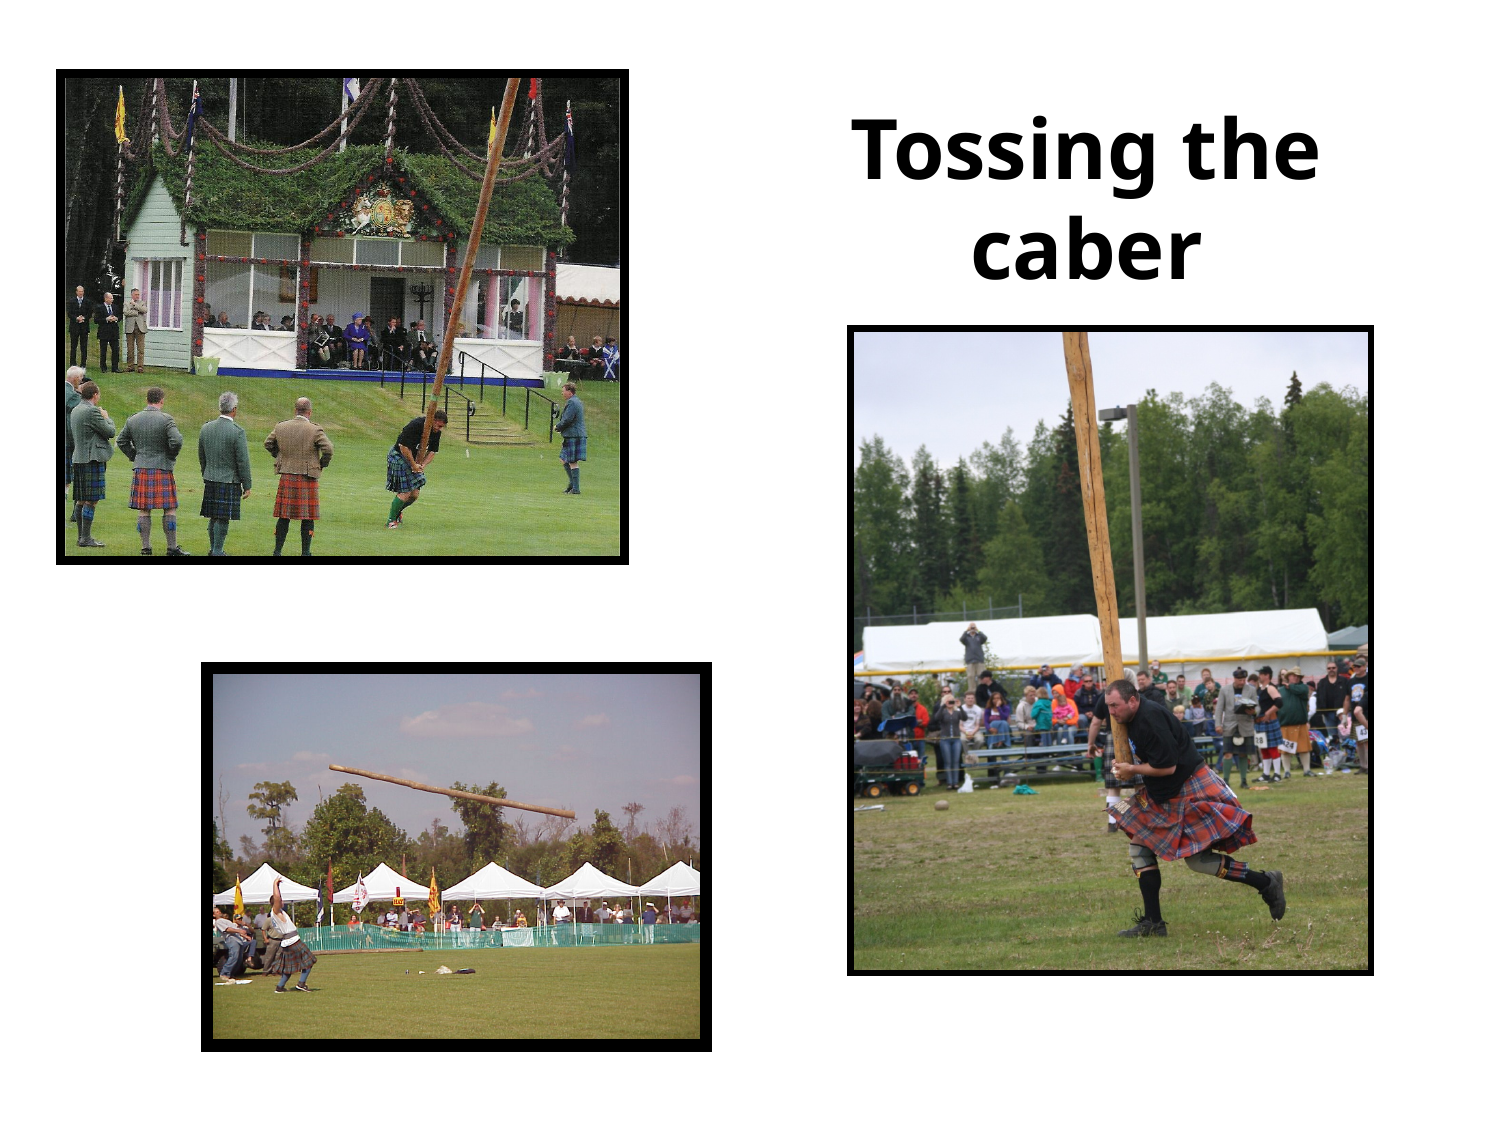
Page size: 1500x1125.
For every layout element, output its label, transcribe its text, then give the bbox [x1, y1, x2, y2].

text_box Tossing the caber [817, 88, 1356, 304]
picture [853, 331, 1369, 971]
picture [213, 674, 700, 1040]
picture [65, 78, 620, 556]
